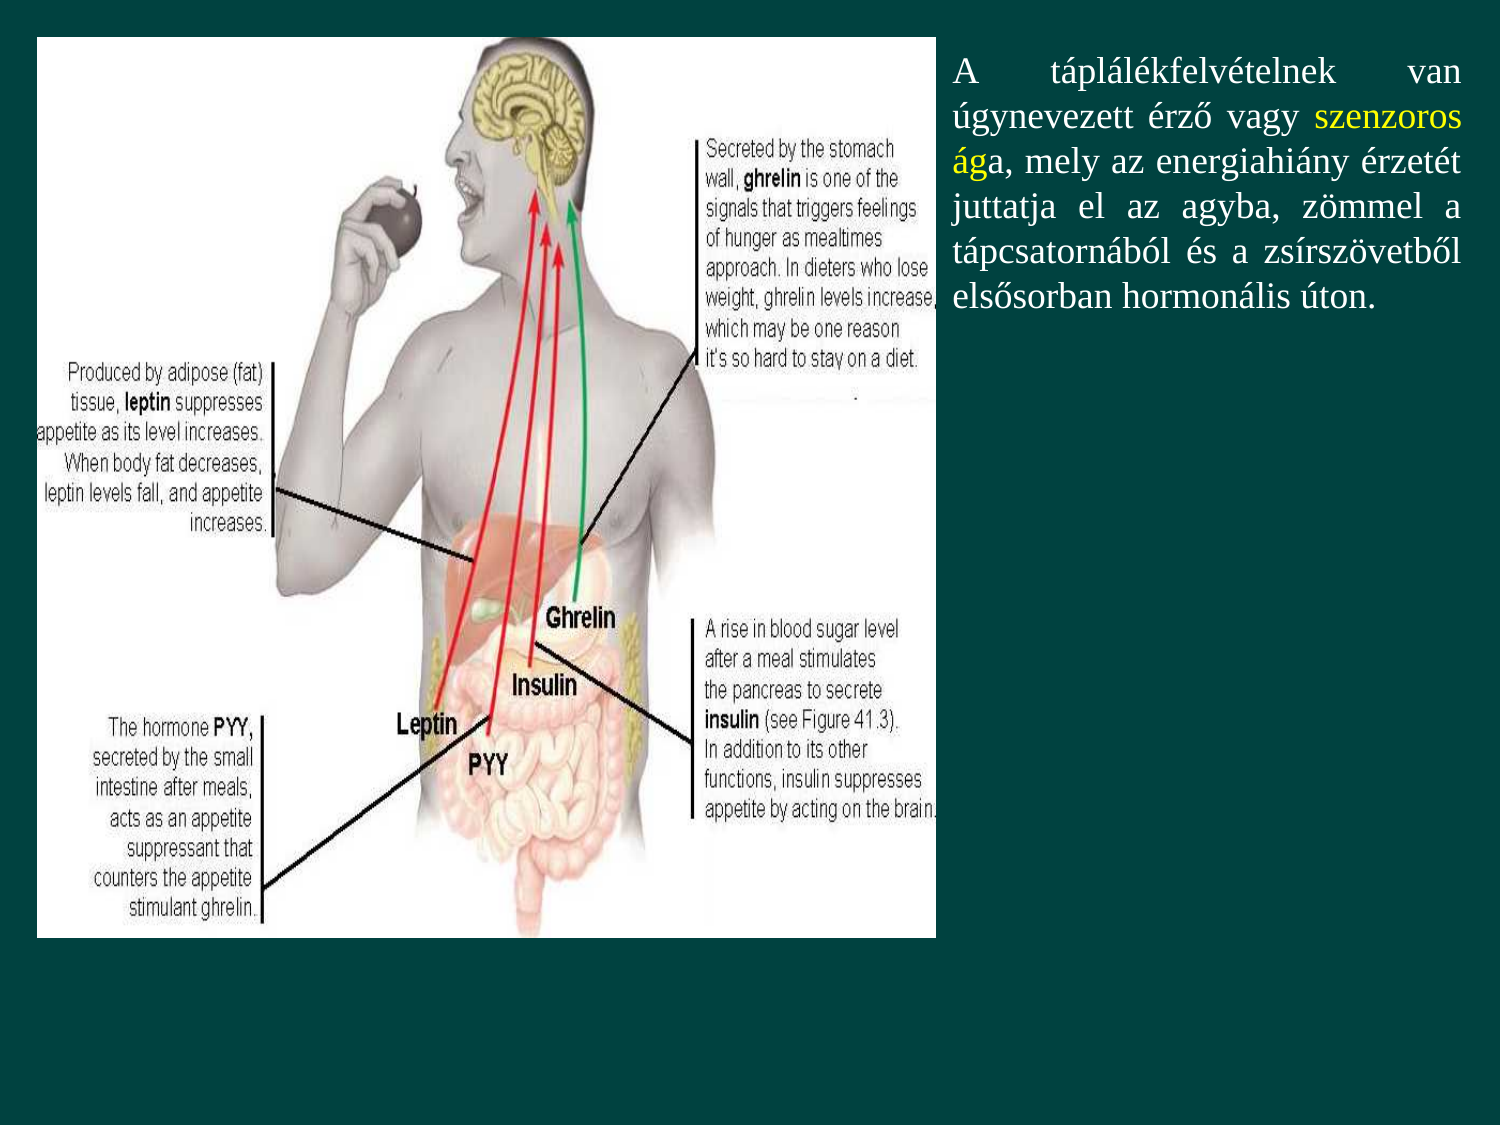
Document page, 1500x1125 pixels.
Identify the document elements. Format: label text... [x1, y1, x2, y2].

picture [37, 37, 936, 938]
text_box A táplálékfelvételnek van úgynevezett érző vagy szenzoros ága, mely az energiahiány érzetét juttatja el az agyba, zömmel a tápcsatornából és a zsírszövetből elsősorban hormonális úton. [937, 38, 1478, 324]
